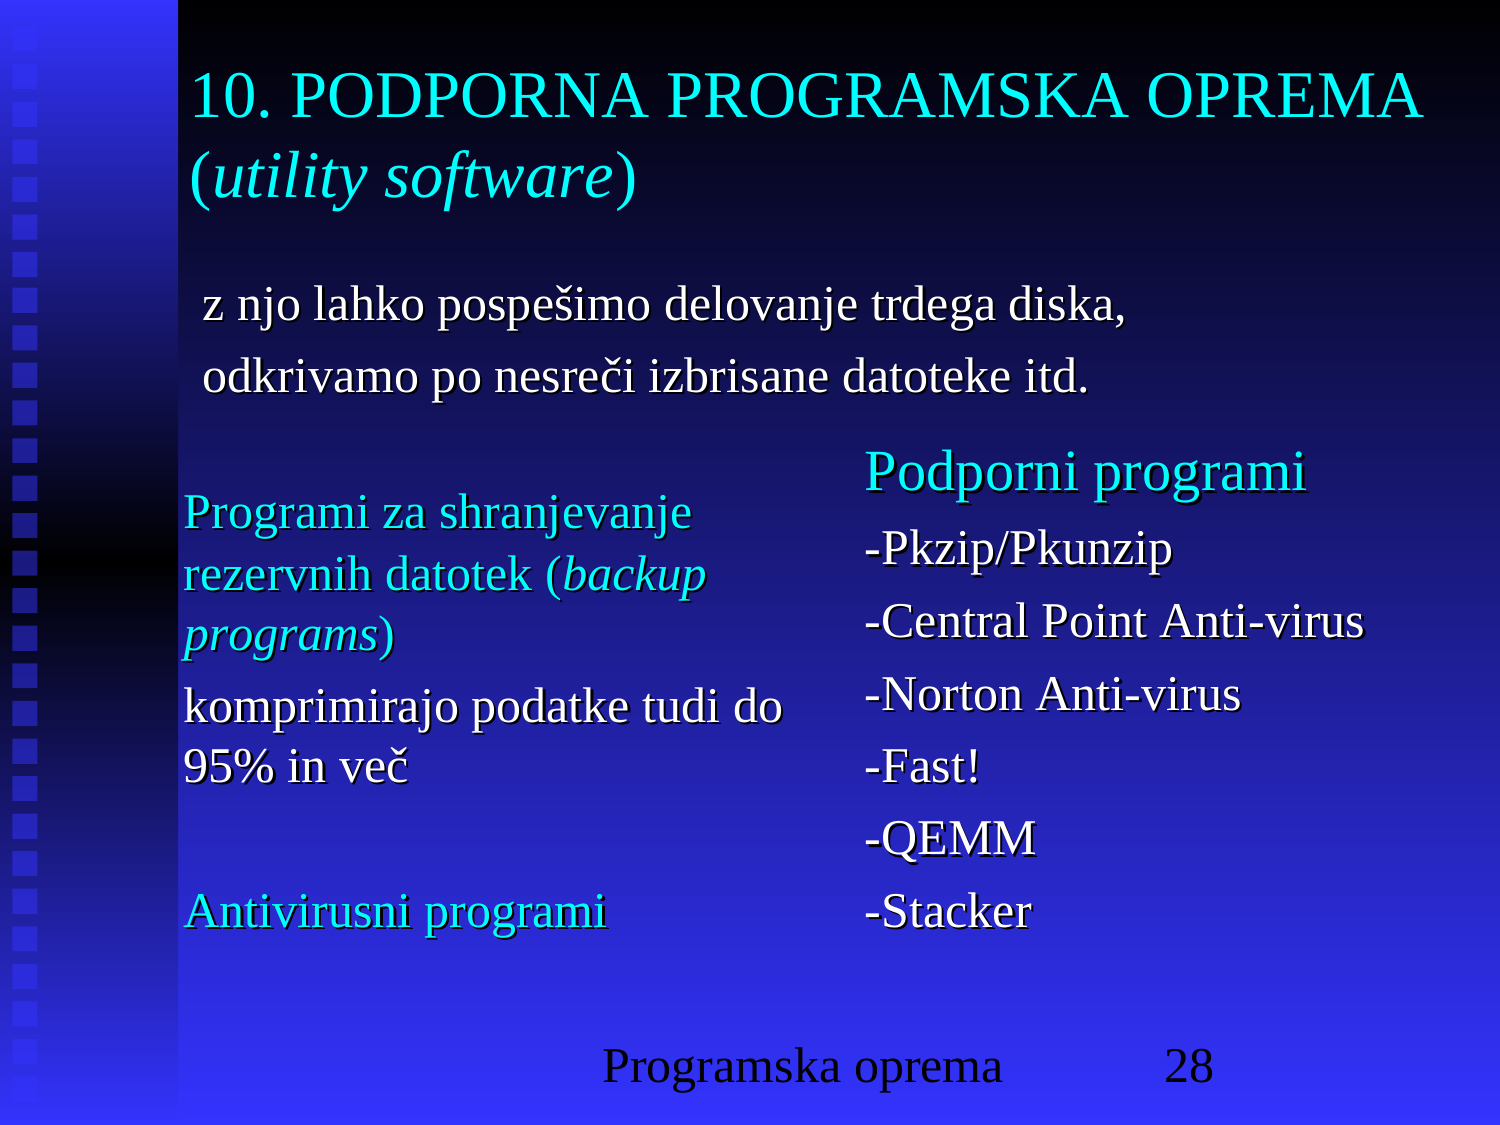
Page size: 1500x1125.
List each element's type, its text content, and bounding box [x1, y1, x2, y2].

list z njo lahko pospešimo delovanje trdega diska, odkrivamo po nesreči izbrisane datoteke itd. [187, 262, 1463, 483]
text_box Podporni programi -Pkzip/Pkunzip -Central Point Anti-virus -Norton Anti-virus -Fast! -QEMM -Stacker [849, 424, 1476, 1038]
title 10. PODPORNA PROGRAMSKA OPREMA (utility software) [174, 37, 1450, 225]
text_box Programi za shranjevanje rezervnih datotek (backup programs) komprimirajo podatke tudi do 95% in več Antivirusni programi [112, 462, 813, 1000]
